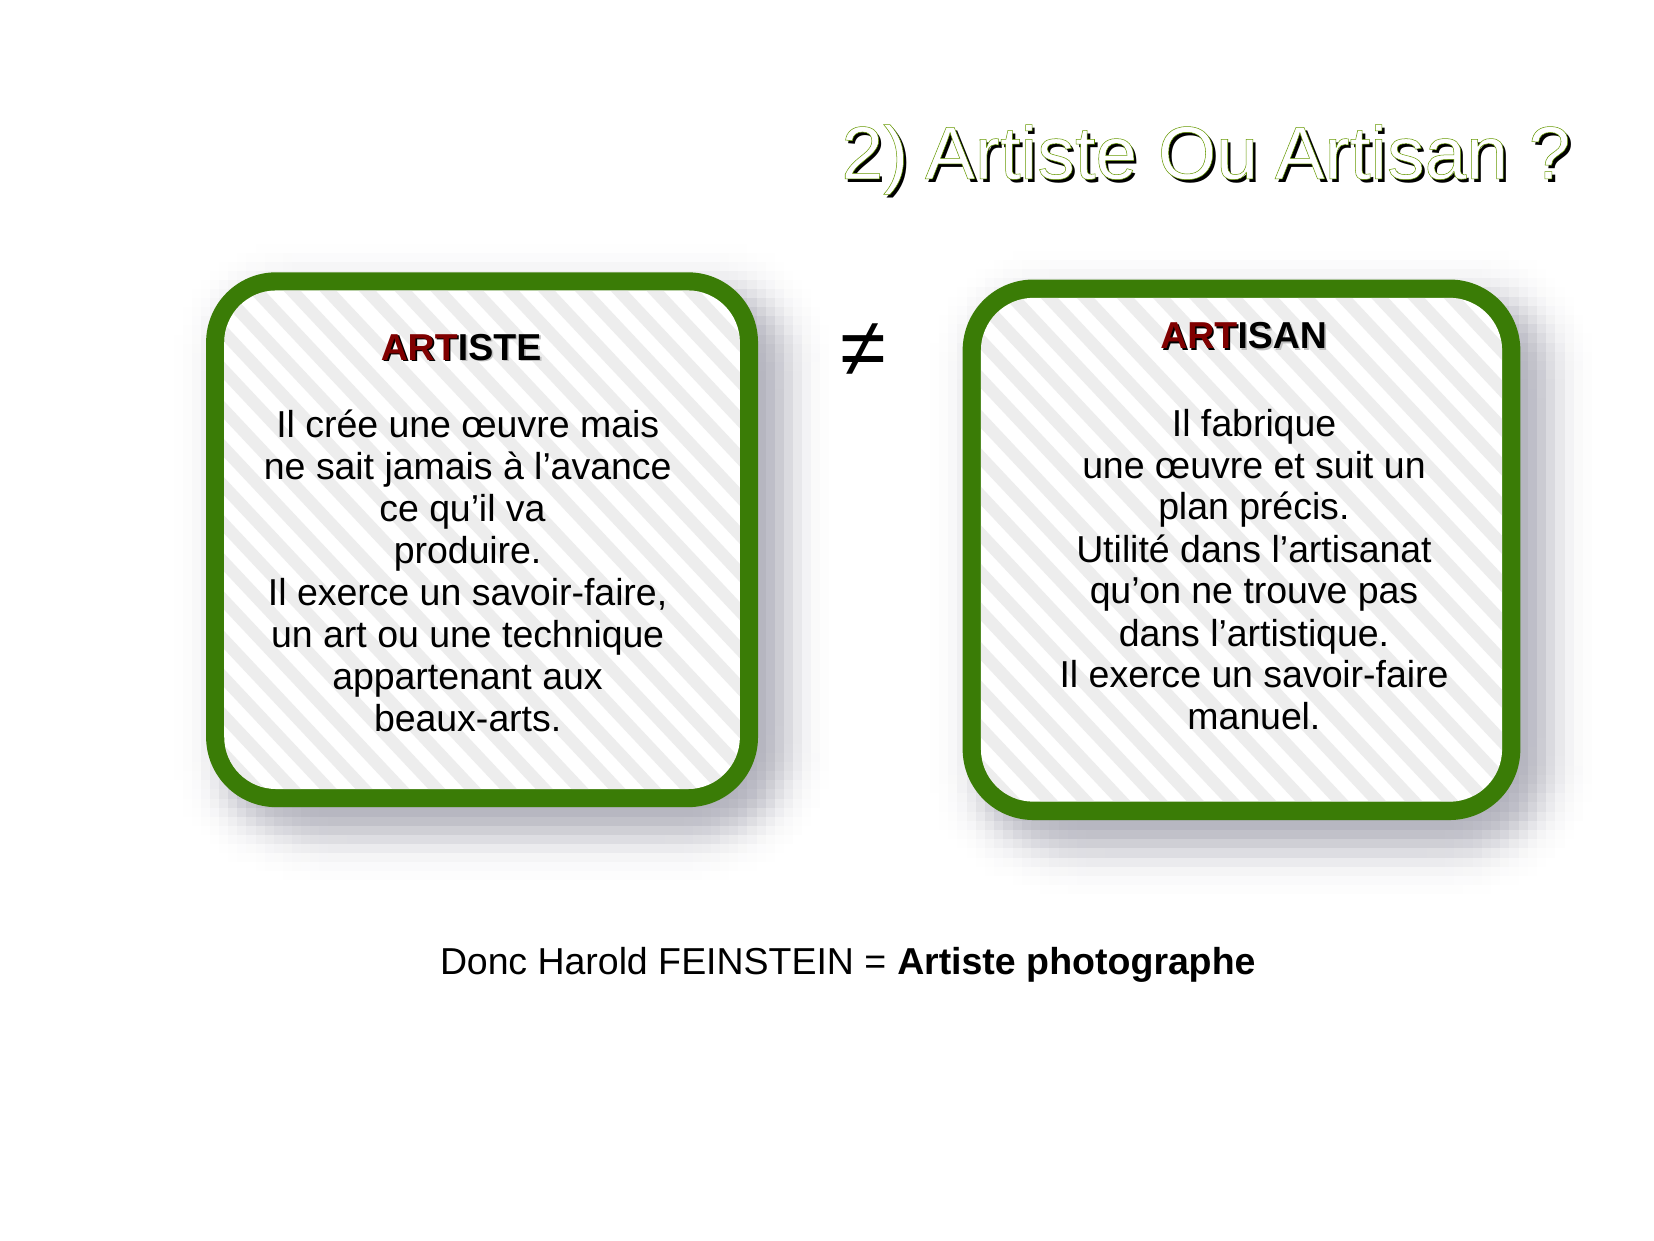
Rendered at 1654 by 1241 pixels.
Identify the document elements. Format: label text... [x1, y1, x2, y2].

picture [141, 206, 863, 920]
text_box ARTISAN [1145, 307, 1342, 364]
picture [897, 212, 1626, 934]
text_box Il fabrique une œuvre et suit un plan précis. Utilité dans l’artisanat qu’on ne trouve pas dans l’artistique. Il exerce un savoir-faire manuel. [1039, 394, 1469, 788]
text_box ARTISTE [366, 318, 557, 376]
title 2) artiste ou artisan ? [82, 49, 1571, 257]
text_box ≠ [814, 293, 912, 402]
text_box Donc Harold FEINSTEIN = Artiste photographe [425, 933, 1280, 990]
text_box Il crée une œuvre mais ne sait jamais à l’avance ce qu’il va produire. Il exerce un savoir-faire, un art ou une technique appartenant aux beaux-arts. [238, 395, 697, 747]
